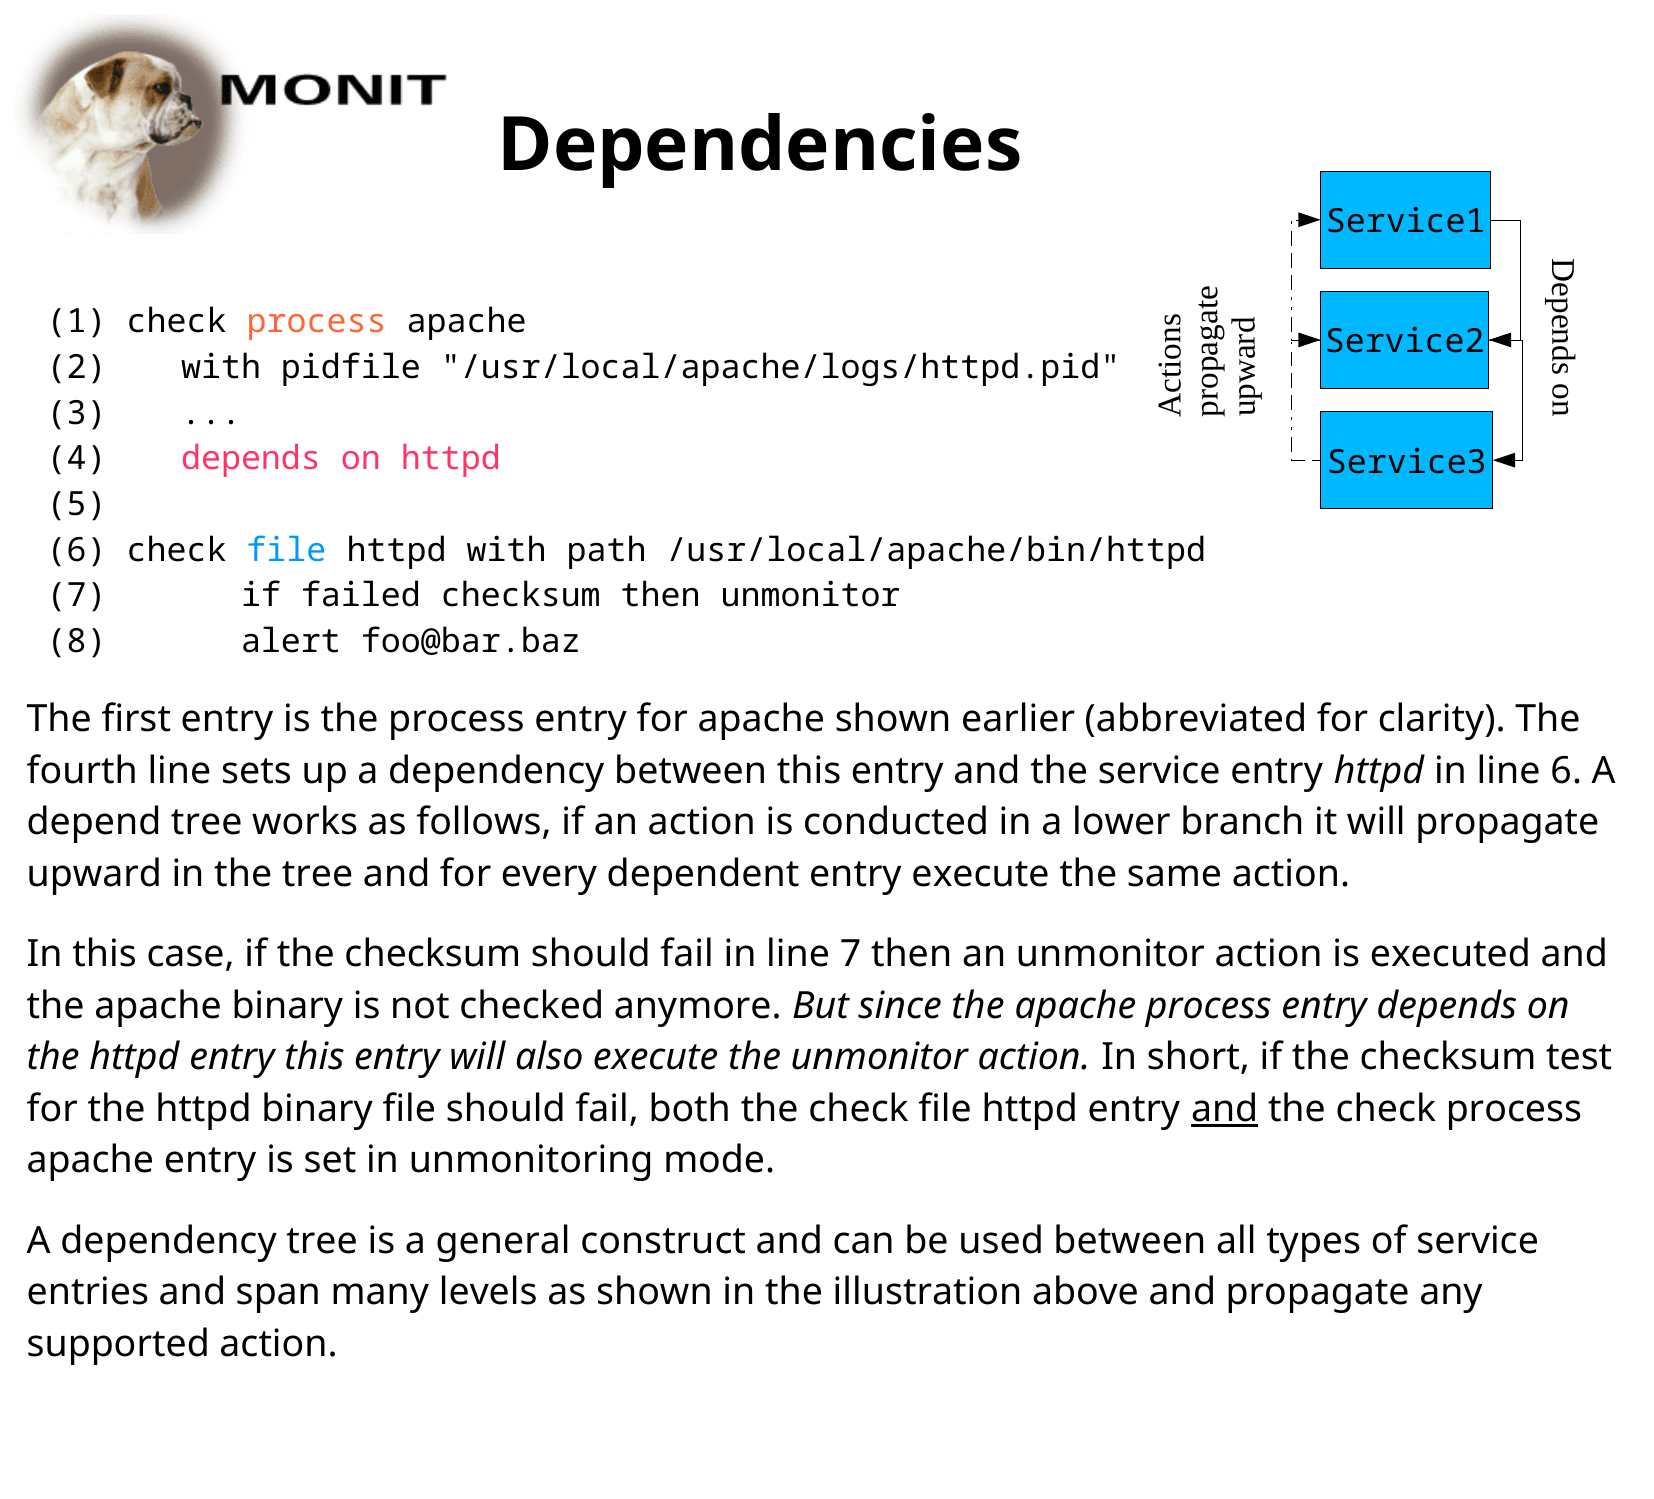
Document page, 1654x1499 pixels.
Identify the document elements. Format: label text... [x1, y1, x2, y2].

picture [14, 14, 448, 234]
text_box Depends on [1539, 258, 1583, 452]
title Dependencies [503, 72, 1017, 210]
list (1) check process apache (2) with pidfile "/usr/local/apache/logs/httpd.pid" (3) ... (4) depends on httpd (5) (6) check file httpd with path /usr/local/apache/bin/httpd (7) if failed checksum then unmonitor (8) alert foo@bar.baz The first entry is the process entry for apache shown earlier (abbreviated for clarity). The fourth line sets up a dependency between this entry and the service entry httpd in line 6. A depend tree works as follows, if an action is conducted in a lower branch it will propagate upward in the tree and for every dependent entry execute the same action. In this case, if the checksum should fail in line 7 then an unmonitor action is executed and the apache binary is not checked anymore. But since the apache process entry depends on the httpd entry this entry will also execute the unmonitor action. In short, if the checksum test for the httpd binary file should fail, both the check file httpd entry and the check process apache entry is set in unmonitoring mode. A dependency tree is a general construct and can be used between all types of service entries and span many levels as shown in the illustration above and propagate any supported action. [26, 296, 1625, 1499]
text_box Service2 [1320, 291, 1489, 389]
text_box Service1 [1320, 171, 1491, 269]
text_box Service3 [1320, 411, 1493, 509]
text_box Actions propagate upward [1150, 229, 1290, 418]
